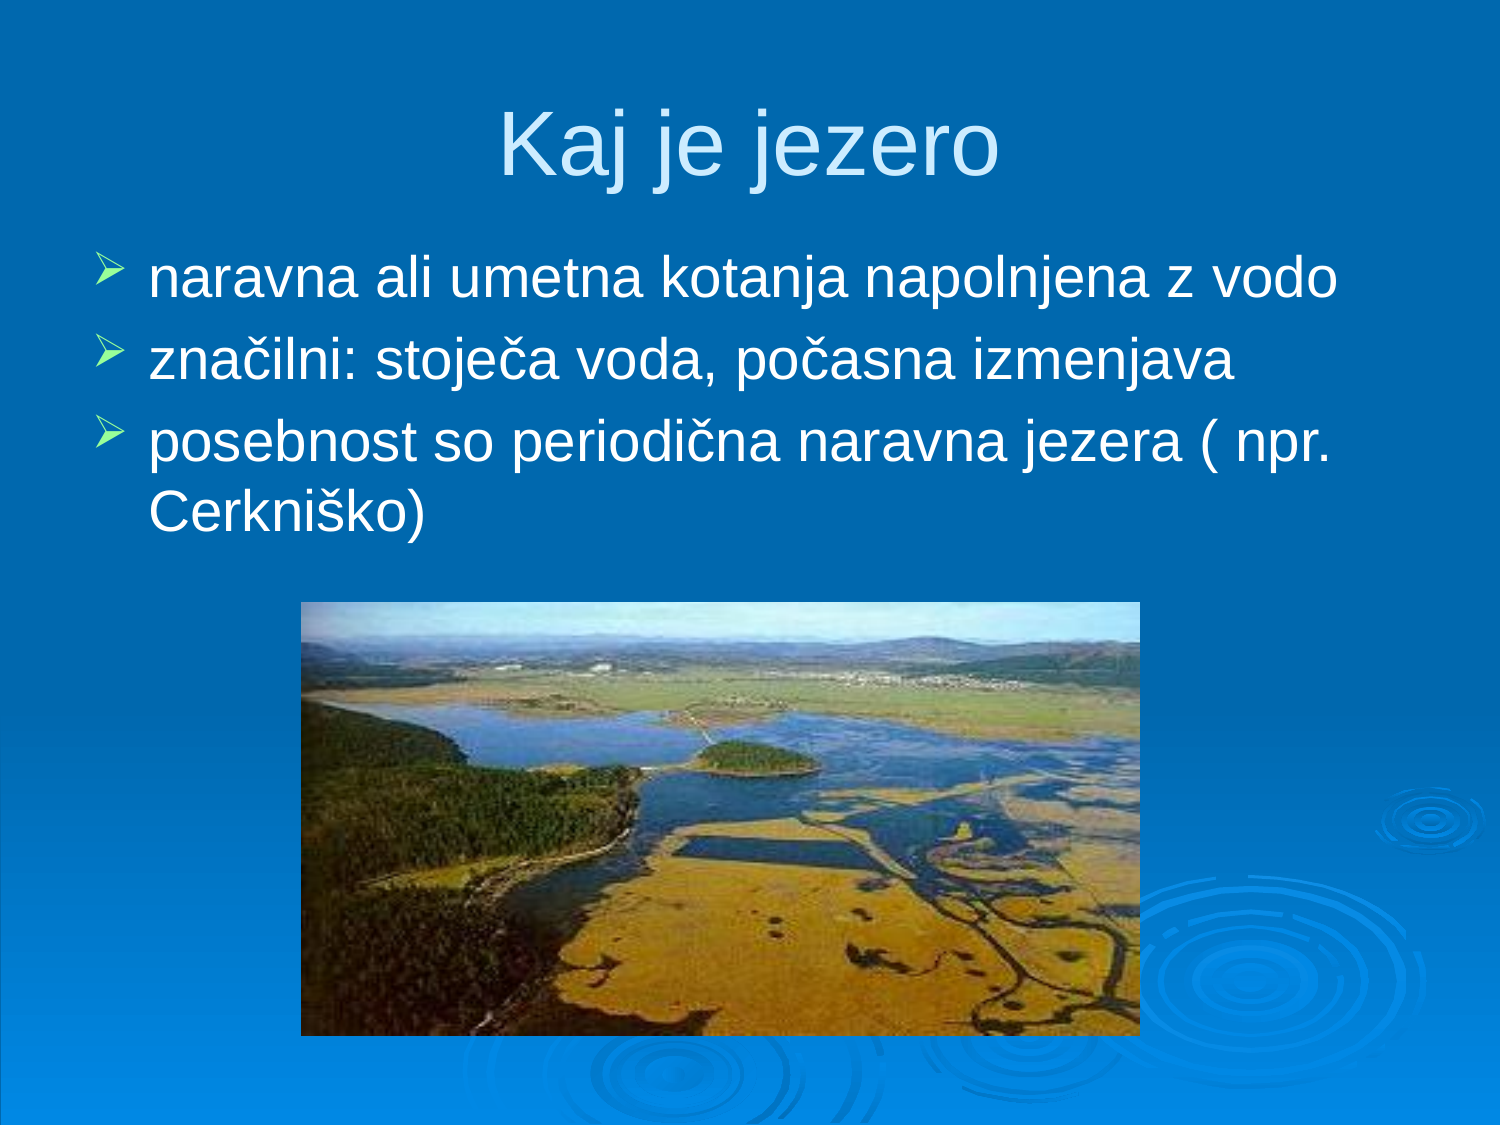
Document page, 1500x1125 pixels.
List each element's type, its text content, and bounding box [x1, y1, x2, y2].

list naravna ali umetna kotanja napolnjena z vodo značilni: stoječa voda, počasna izmenjava posebnost so periodična naravna jezera ( npr. Cerkniško) [76, 231, 1425, 563]
picture [301, 602, 1140, 1036]
title Kaj je jezero [75, 45, 1425, 233]
